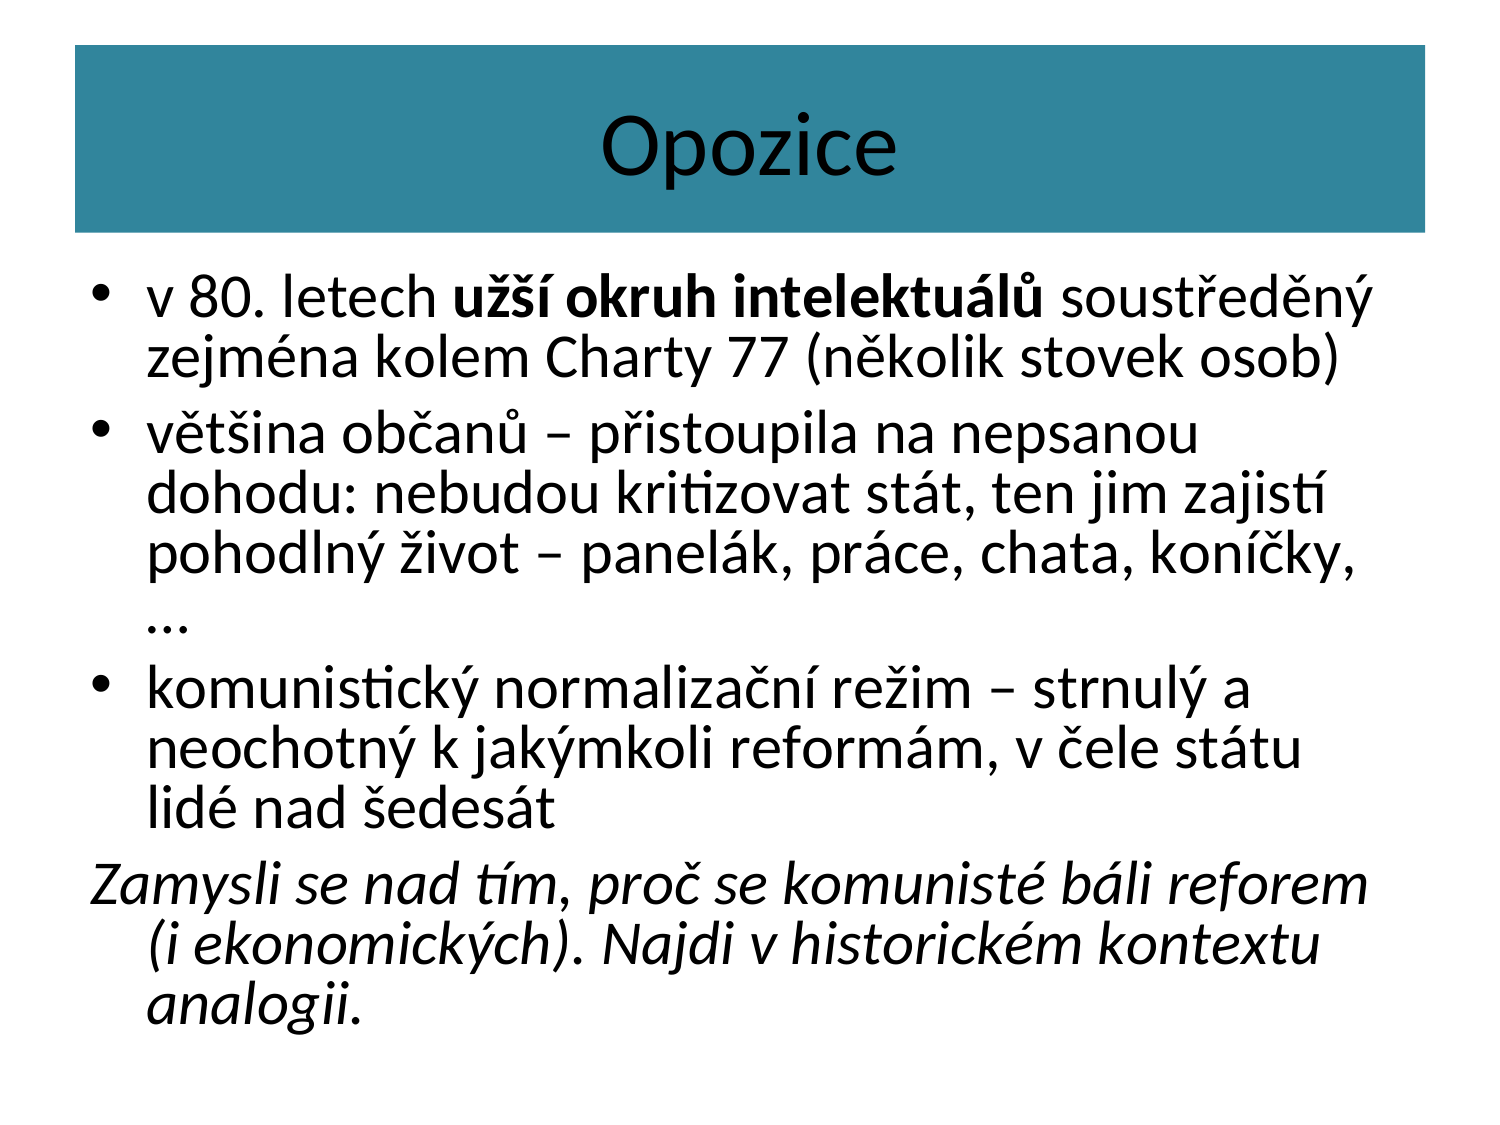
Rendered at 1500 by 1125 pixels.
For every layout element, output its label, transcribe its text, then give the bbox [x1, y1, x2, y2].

list v 80. letech užší okruh intelektuálů soustředěný zejména kolem Charty 77 (několik stovek osob) většina občanů – přistoupila na nepsanou dohodu: nebudou kritizovat stát, ten jim zajistí pohodlný život – panelák, práce, chata, koníčky, … komunistický normalizační režim – strnulý a neochotný k jakýmkoli reformám, v čele státu lidé nad šedesát Zamysli se nad tím, proč se komunisté báli reforem (i ekonomických). Najdi v historickém kontextu analogii. [75, 262, 1426, 1044]
title Opozice [75, 45, 1426, 233]
